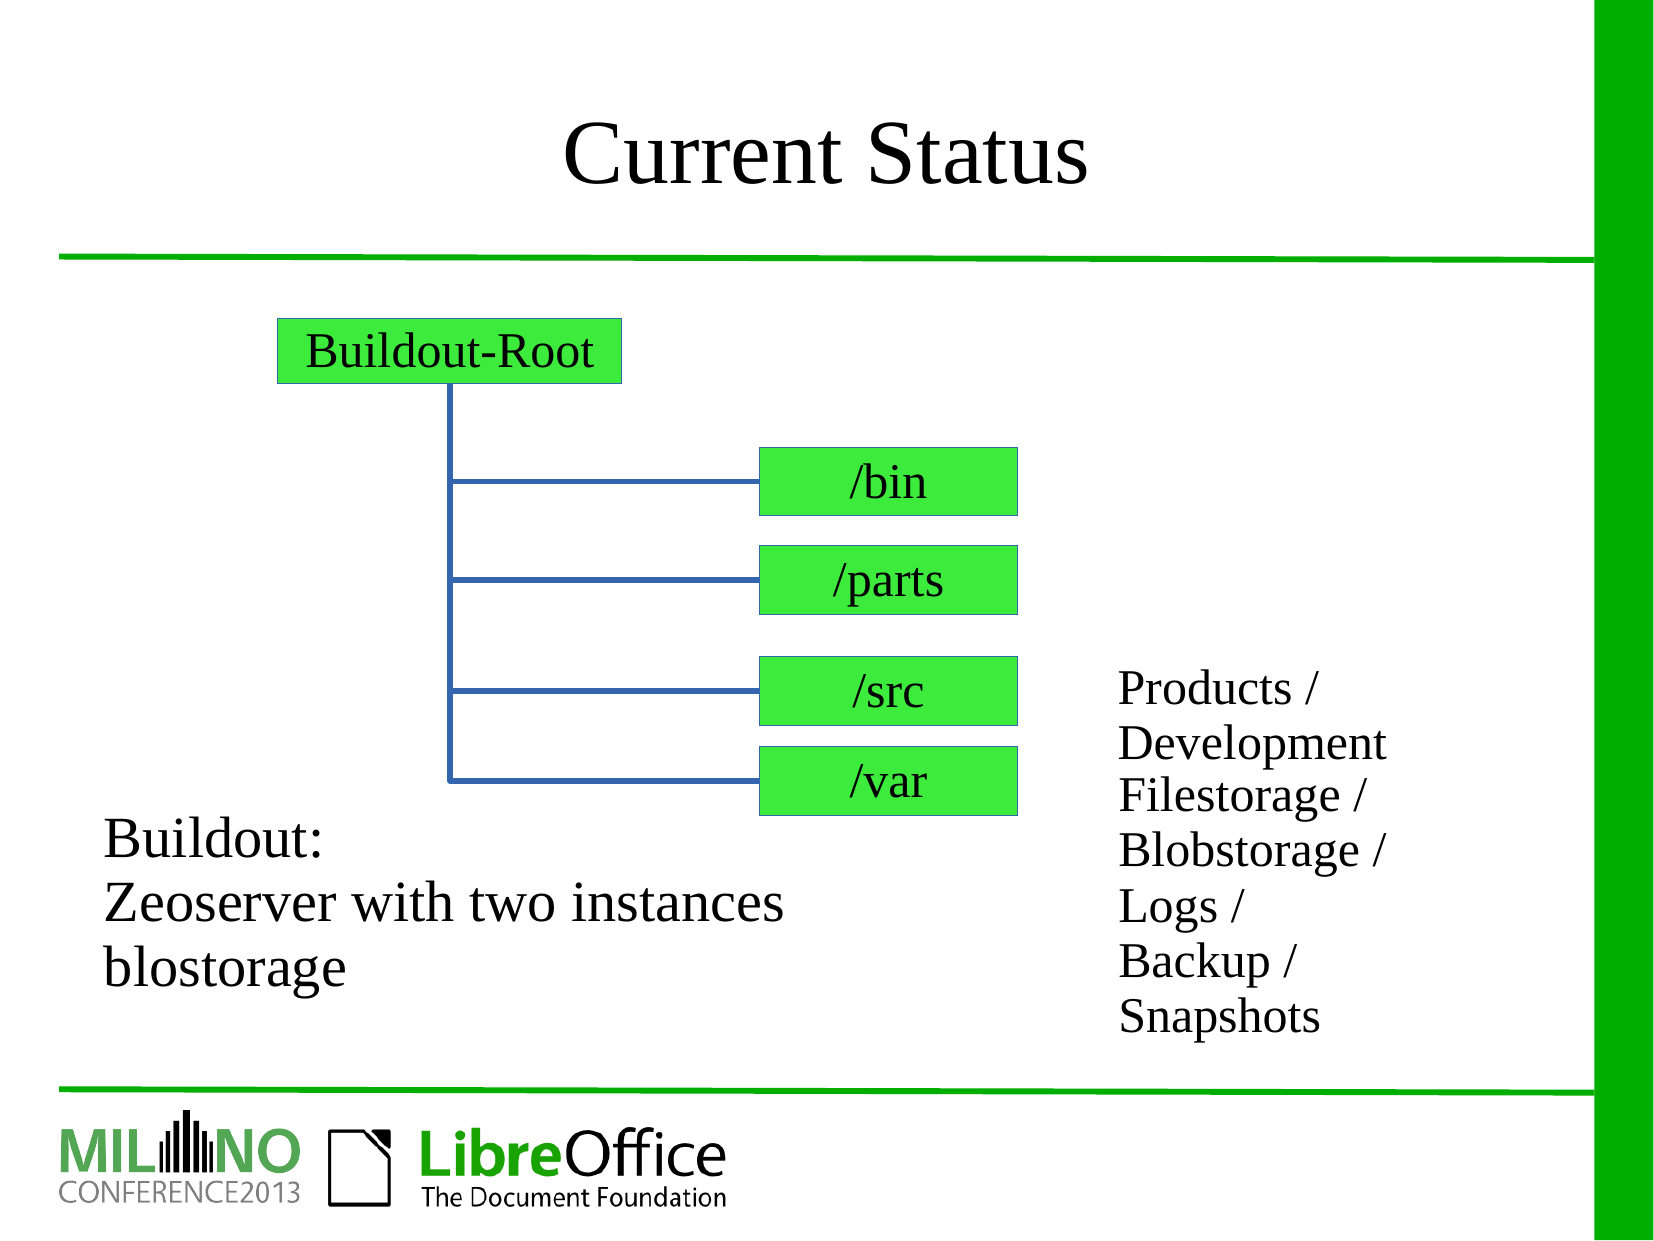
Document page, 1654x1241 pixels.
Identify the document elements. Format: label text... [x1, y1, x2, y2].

text_box Filestorage / Blobstorage / Logs / Backup / Snapshots [1103, 759, 1477, 1051]
text_box /src [759, 656, 1018, 726]
title Current Status [82, 49, 1571, 257]
text_box /parts [759, 545, 1018, 615]
text_box /bin [759, 447, 1018, 516]
text_box /var [759, 746, 1018, 816]
picture [59, 1092, 756, 1241]
text_box Products / Development [1102, 652, 1434, 778]
text_box Buildout-Root [277, 318, 622, 384]
text_box Buildout: Zeoserver with two instances blostorage [89, 797, 866, 1007]
